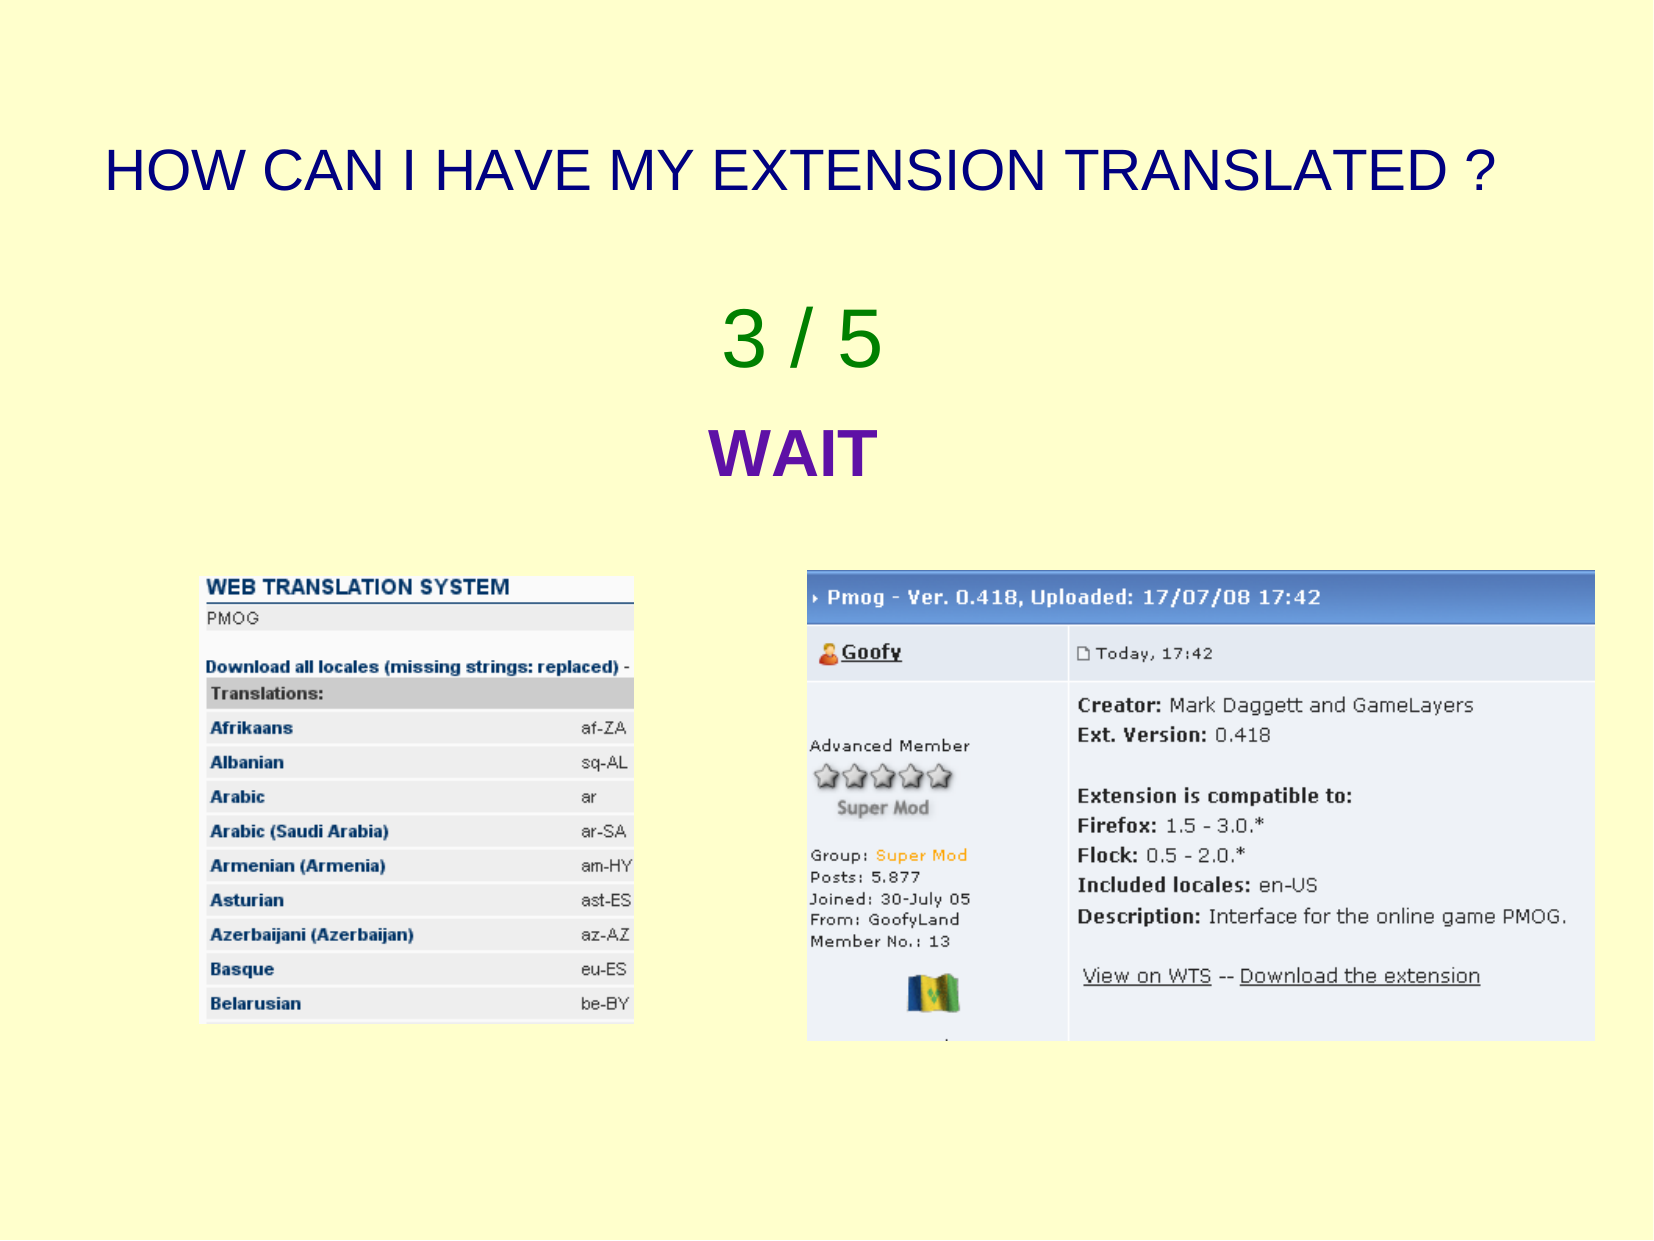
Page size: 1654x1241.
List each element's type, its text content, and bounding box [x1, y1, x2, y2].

text_box 3 / 5 [588, 291, 1018, 400]
text_box WAIT [591, 413, 996, 503]
picture [807, 570, 1595, 1041]
text_box HOW CAN I HAVE MY EXTENSION TRANSLATED ? [24, 134, 1630, 215]
picture [199, 576, 634, 1024]
